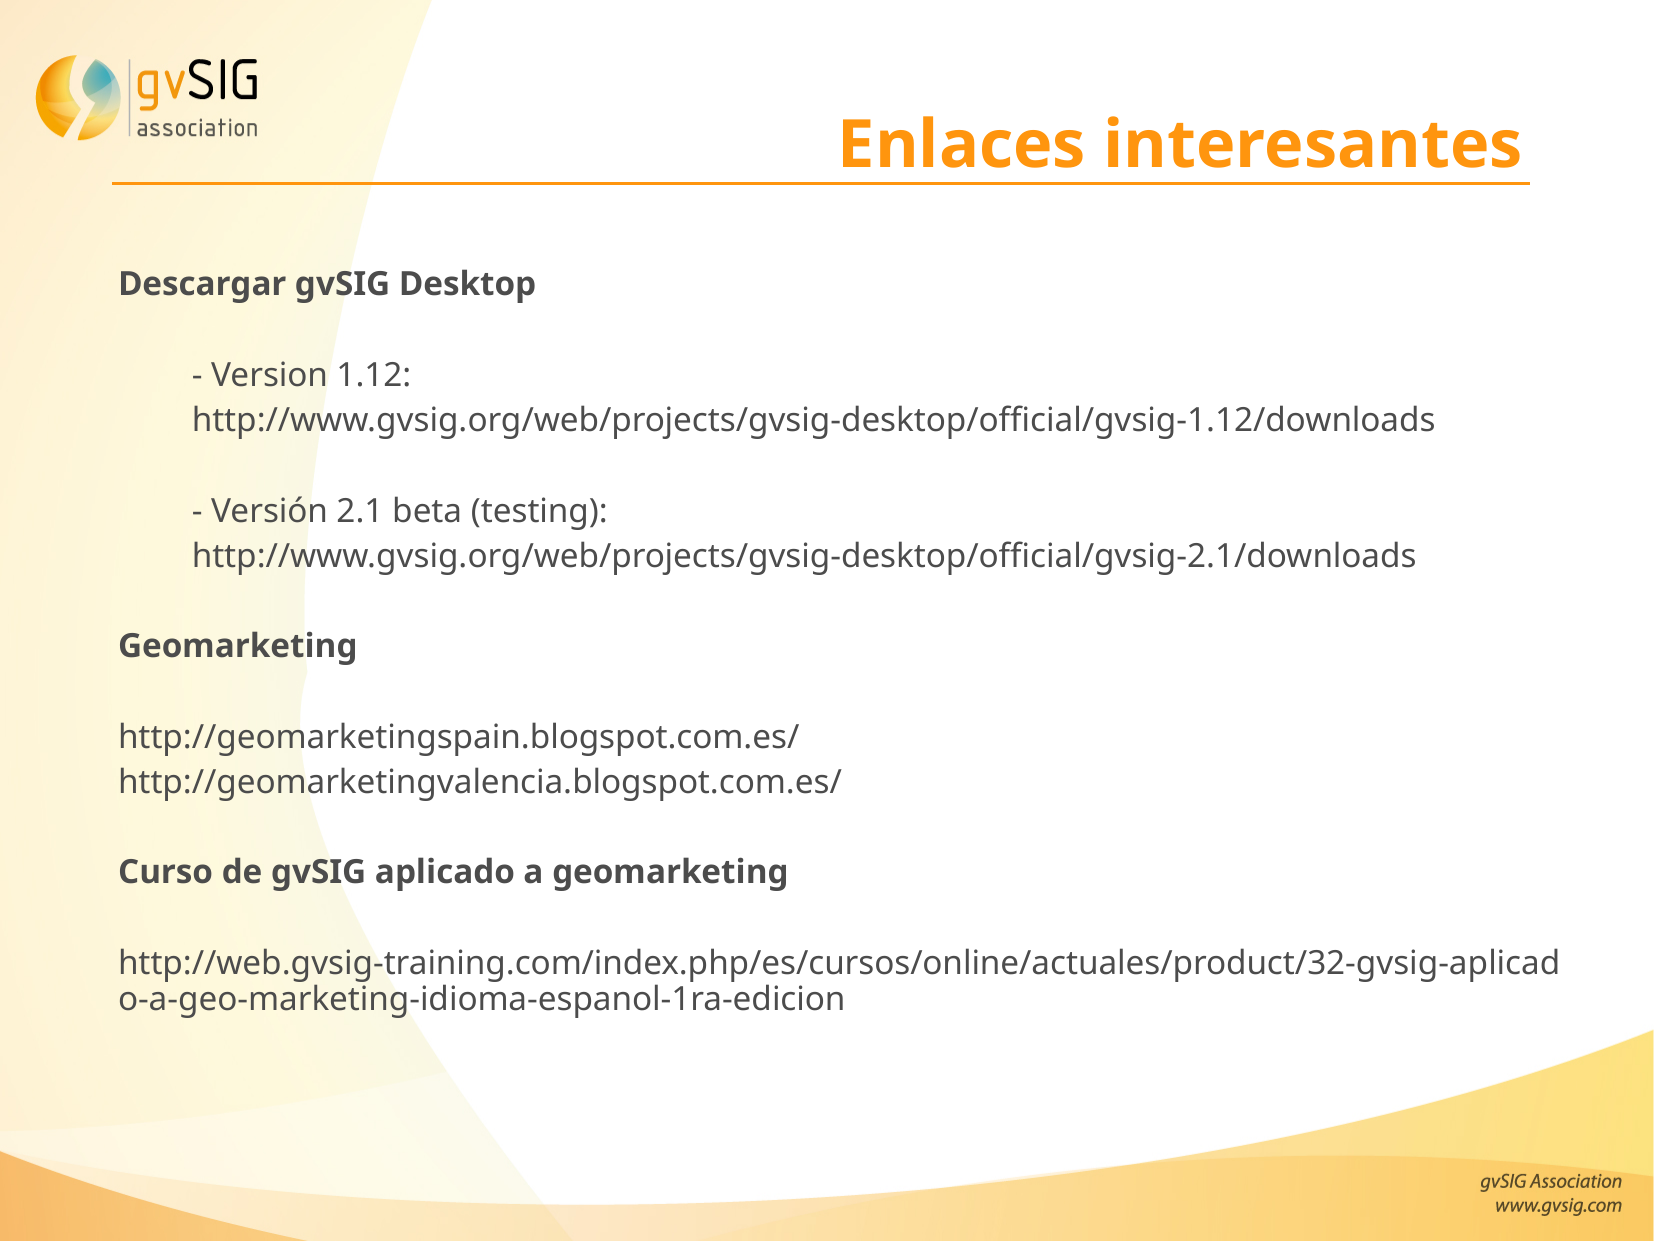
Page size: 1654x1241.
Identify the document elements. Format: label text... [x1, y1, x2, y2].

title Descargar gvSIG Desktop - Version 1.12: http://www.gvsig.org/web/projects/gvsig-desktop/official/gvsig-1.12/downloads - Versión 2.1 beta (testing): http://www.gvsig.org/web/projects/gvsig-desktop/official/gvsig-2.1/downloads Geomarketing http://geomarketingspain.blogspot.com.es/ http://geomarketingvalencia.blogspot.com.es/ Curso de gvSIG aplicado a geomarketing http://web.gvsig-training.com/index.php/es/cursos/online/actuales/product/32-gvsig-aplicado-a-geo-marketing-idioma-espanol-1ra-edicion [118, 260, 1565, 1079]
title Enlaces interesantes [354, 96, 1524, 182]
picture [0, 0, 1654, 1241]
title Enlaces interesantes [354, 185, 1524, 195]
